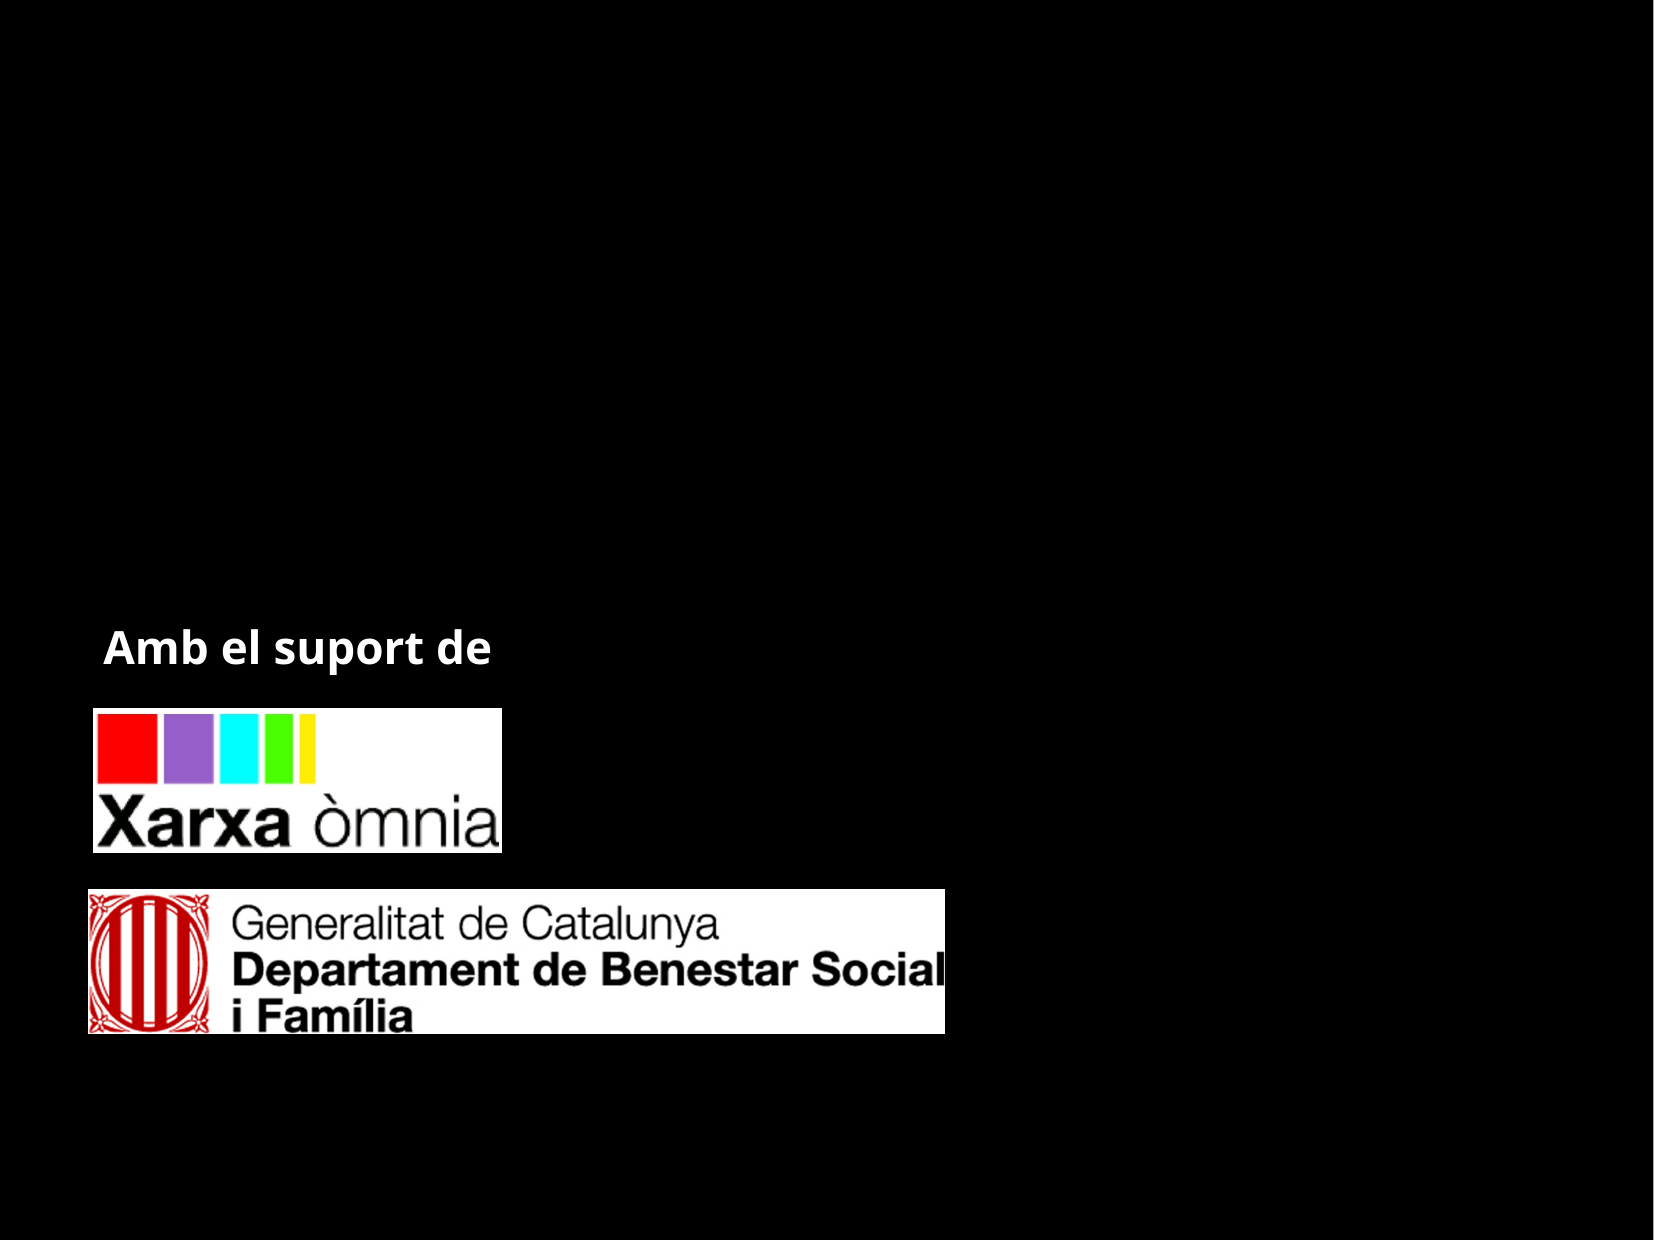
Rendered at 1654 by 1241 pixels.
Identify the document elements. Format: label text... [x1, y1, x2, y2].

picture [93, 708, 502, 853]
text_box Amb el suport de [88, 608, 1536, 679]
picture [88, 889, 945, 1034]
